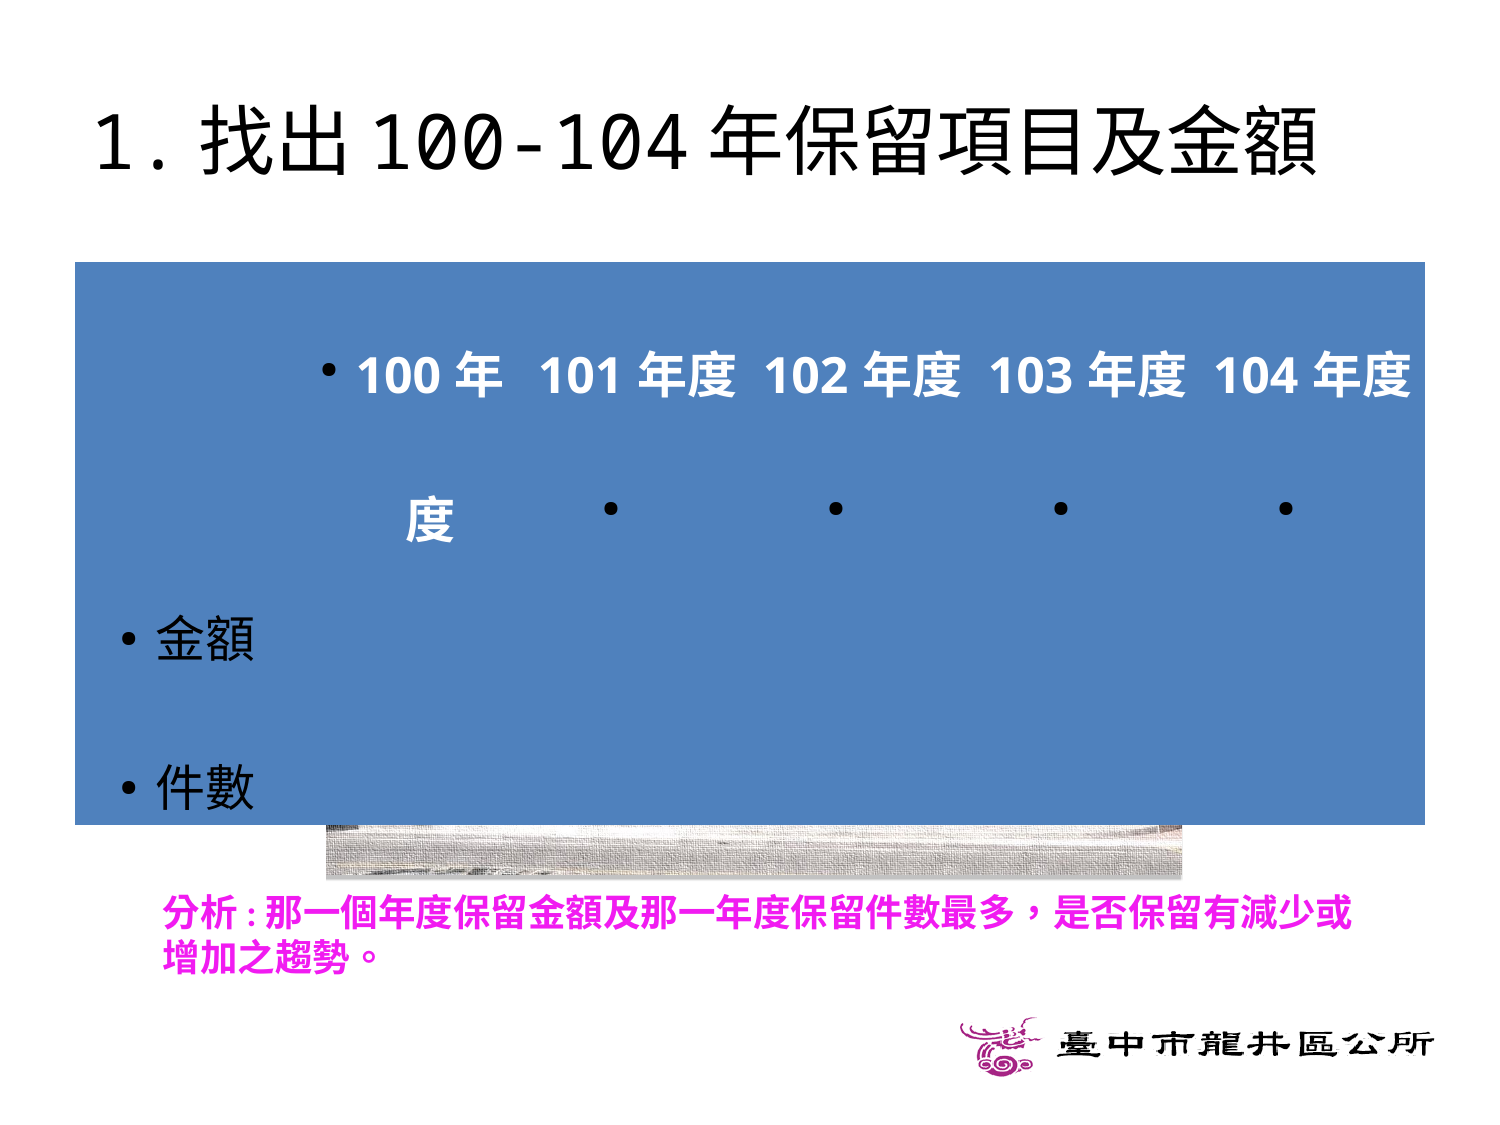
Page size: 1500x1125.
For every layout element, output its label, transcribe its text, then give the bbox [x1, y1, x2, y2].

table_header 100年度 [300, 262, 525, 553]
table_header 101年度 [525, 262, 750, 553]
text_box 分析:那一個年度保留金額及那一年度保留件數最多，是否保留有減少或增加之趨勢。 [147, 881, 1400, 988]
table_cell [975, 702, 1200, 825]
table_cell [525, 702, 750, 825]
table_cell [1200, 553, 1425, 702]
table_cell 件數 [75, 702, 300, 825]
table_header 102年度 [750, 262, 975, 553]
table_cell [750, 553, 975, 702]
table_header [75, 262, 300, 553]
table_cell [750, 702, 975, 825]
table_cell [300, 553, 525, 702]
table_cell [525, 553, 750, 702]
table_cell 金額 [75, 553, 300, 702]
table_cell [975, 553, 1200, 702]
table_cell [1200, 702, 1425, 825]
table_cell [300, 702, 525, 825]
table_header 104年度 [1200, 262, 1425, 553]
table_header 103年度 [975, 262, 1200, 553]
title 1.找出100-104年保留項目及金額 [75, 45, 1426, 233]
